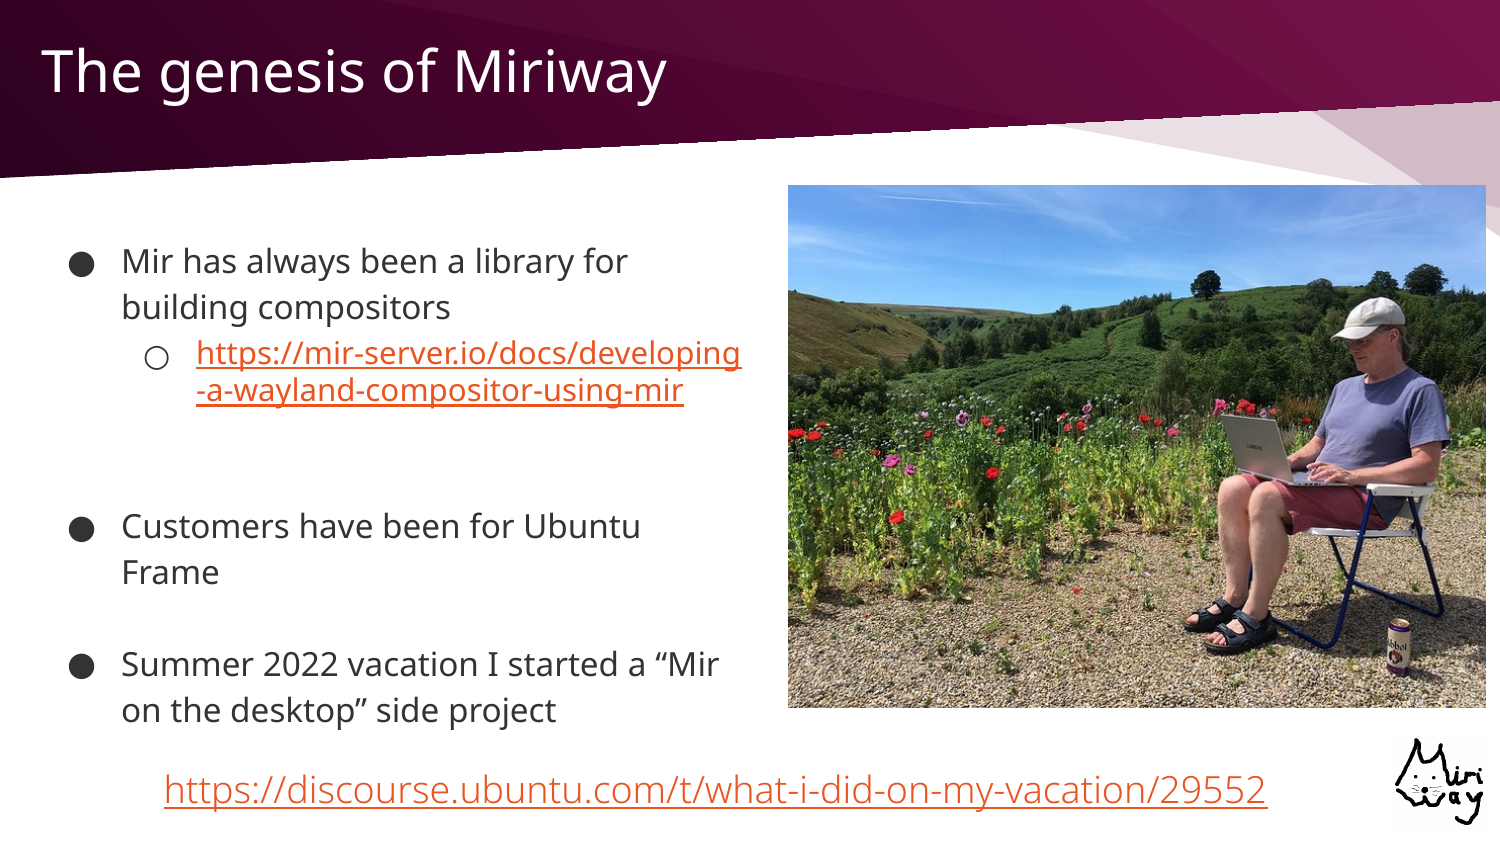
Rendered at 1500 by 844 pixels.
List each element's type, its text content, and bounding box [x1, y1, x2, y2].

picture [788, 185, 1486, 708]
title The genesis of Miriway [41, 5, 1336, 134]
subtitle https://discourse.ubuntu.com/t/what-i-did-on-my-vacation/29552 [152, 754, 1369, 821]
picture [1387, 732, 1491, 836]
list Mir has always been a library for building compositors https://mir-server.io/docs/developing-a-wayland-compositor-using-mir Customers have been for Ubuntu Frame Summer 2022 vacation I started a “Mir on the desktop” side project [35, 229, 759, 708]
